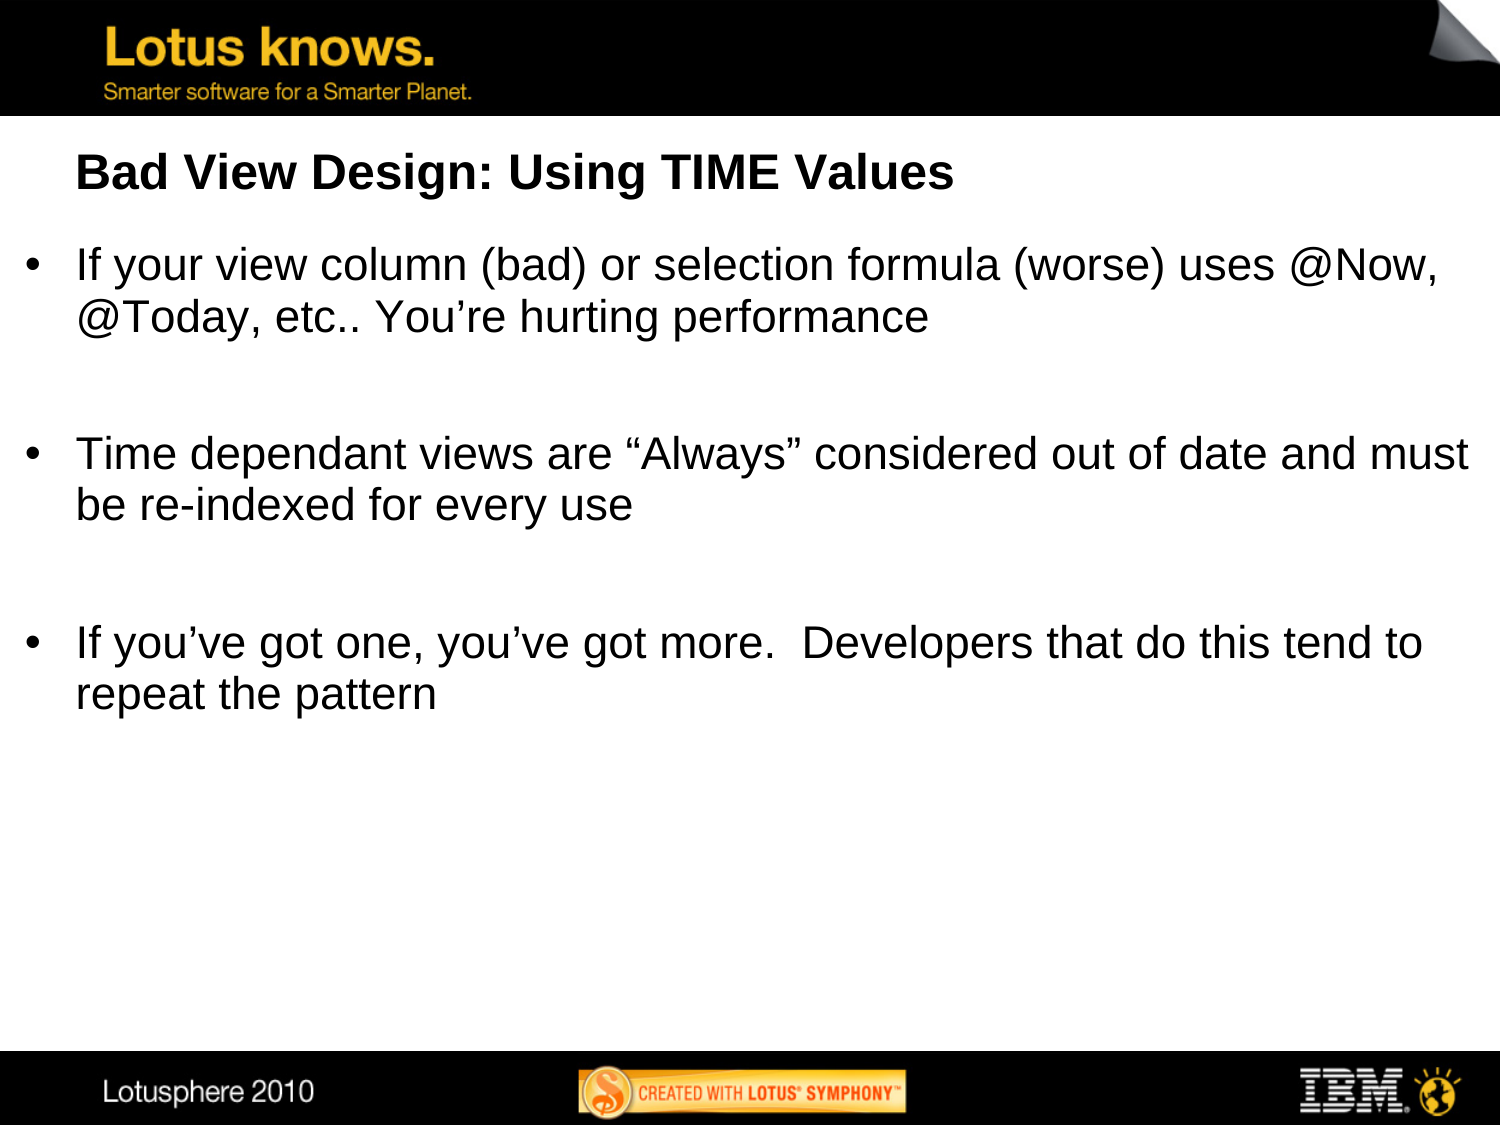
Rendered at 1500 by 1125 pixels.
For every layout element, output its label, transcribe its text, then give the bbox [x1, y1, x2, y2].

picture [0, 1053, 1500, 1125]
picture [0, 0, 1500, 114]
title Bad View Design: Using TIME Values [74, 137, 1475, 200]
list If your view column (bad) or selection formula (worse) uses @Now, @Today, etc.. You’re hurting performance Time dependant views are “Always” considered out of date and must be re-indexed for every use If you’ve got one, you’ve got more. Developers that do this tend to repeat the pattern [24, 237, 1476, 1026]
